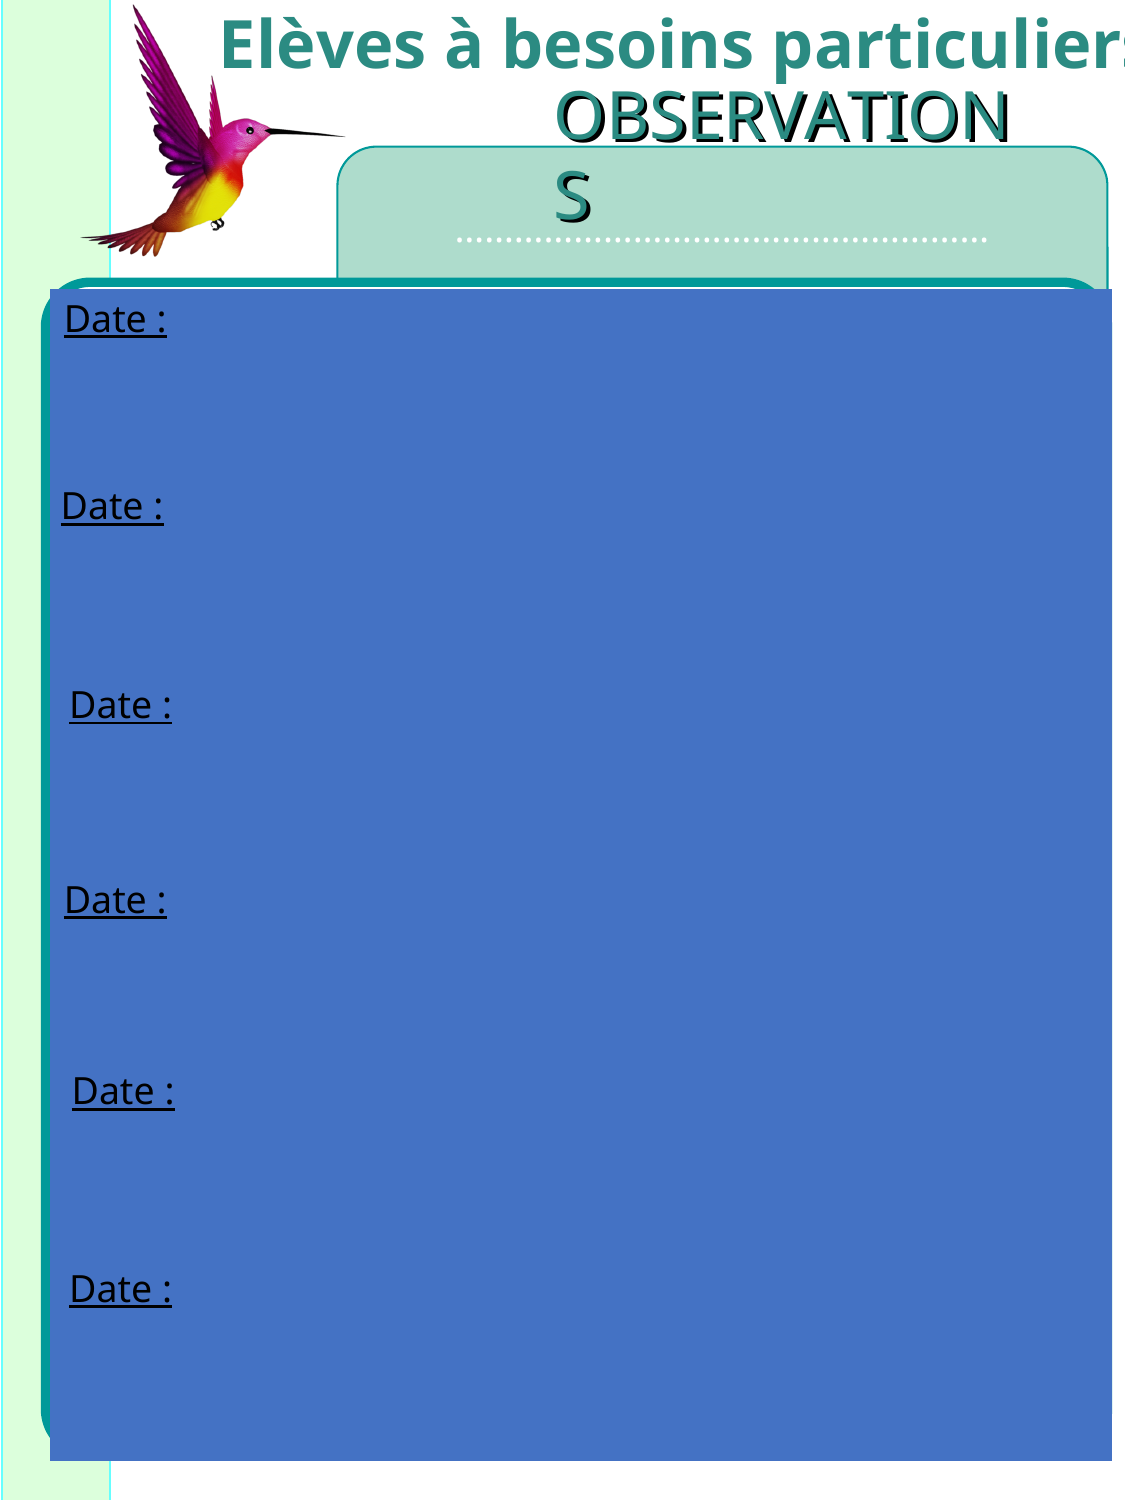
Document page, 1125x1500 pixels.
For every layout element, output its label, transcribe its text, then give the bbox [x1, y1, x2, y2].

text_box Date : [46, 475, 179, 535]
table_cell [581, 680, 1112, 875]
text_box Date : [57, 1060, 190, 1120]
table_cell [50, 1071, 581, 1266]
table_cell [581, 1266, 1112, 1461]
table_cell [50, 875, 581, 1071]
table_cell [581, 485, 1112, 680]
text_box Date : [54, 674, 187, 734]
table_header [581, 289, 1112, 485]
text_box [2, 0, 1087, 1500]
table_cell [50, 1266, 581, 1461]
text_box Date : [54, 1257, 187, 1317]
table_cell [50, 680, 581, 875]
text_box Date : [49, 868, 182, 928]
text_box Date : [49, 288, 182, 348]
table_cell [50, 485, 581, 680]
text_box OBSERVATIONS [539, 65, 1034, 240]
text_box ……………………………………………… [337, 146, 1108, 289]
table_cell [581, 875, 1112, 1071]
text_box Elèves à besoins particuliers [204, 0, 1125, 89]
table_cell [581, 1071, 1112, 1266]
table_header [50, 289, 581, 485]
picture [80, 4, 346, 257]
